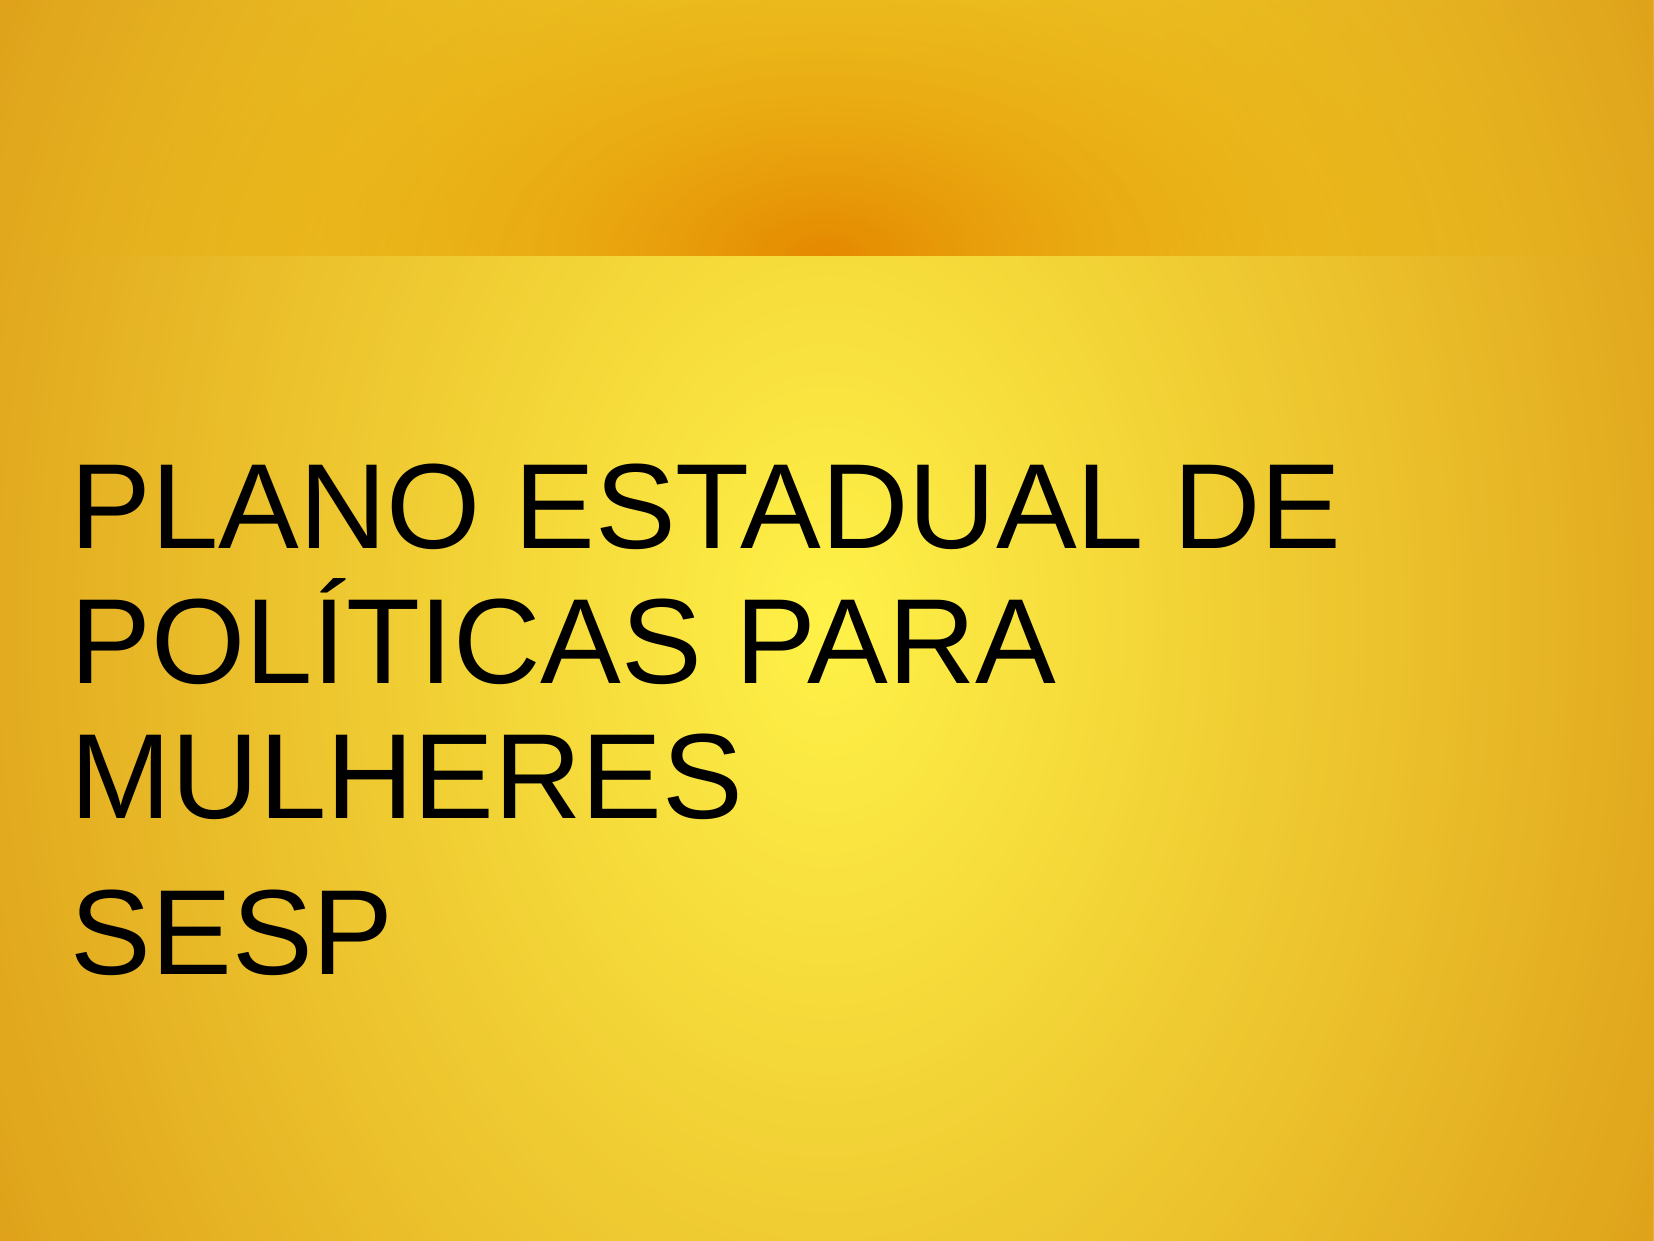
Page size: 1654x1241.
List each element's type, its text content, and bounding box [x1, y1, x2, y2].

list PLANO ESTADUAL DE POLÍTICAS PARA MULHERES SESP [70, 290, 1559, 1010]
